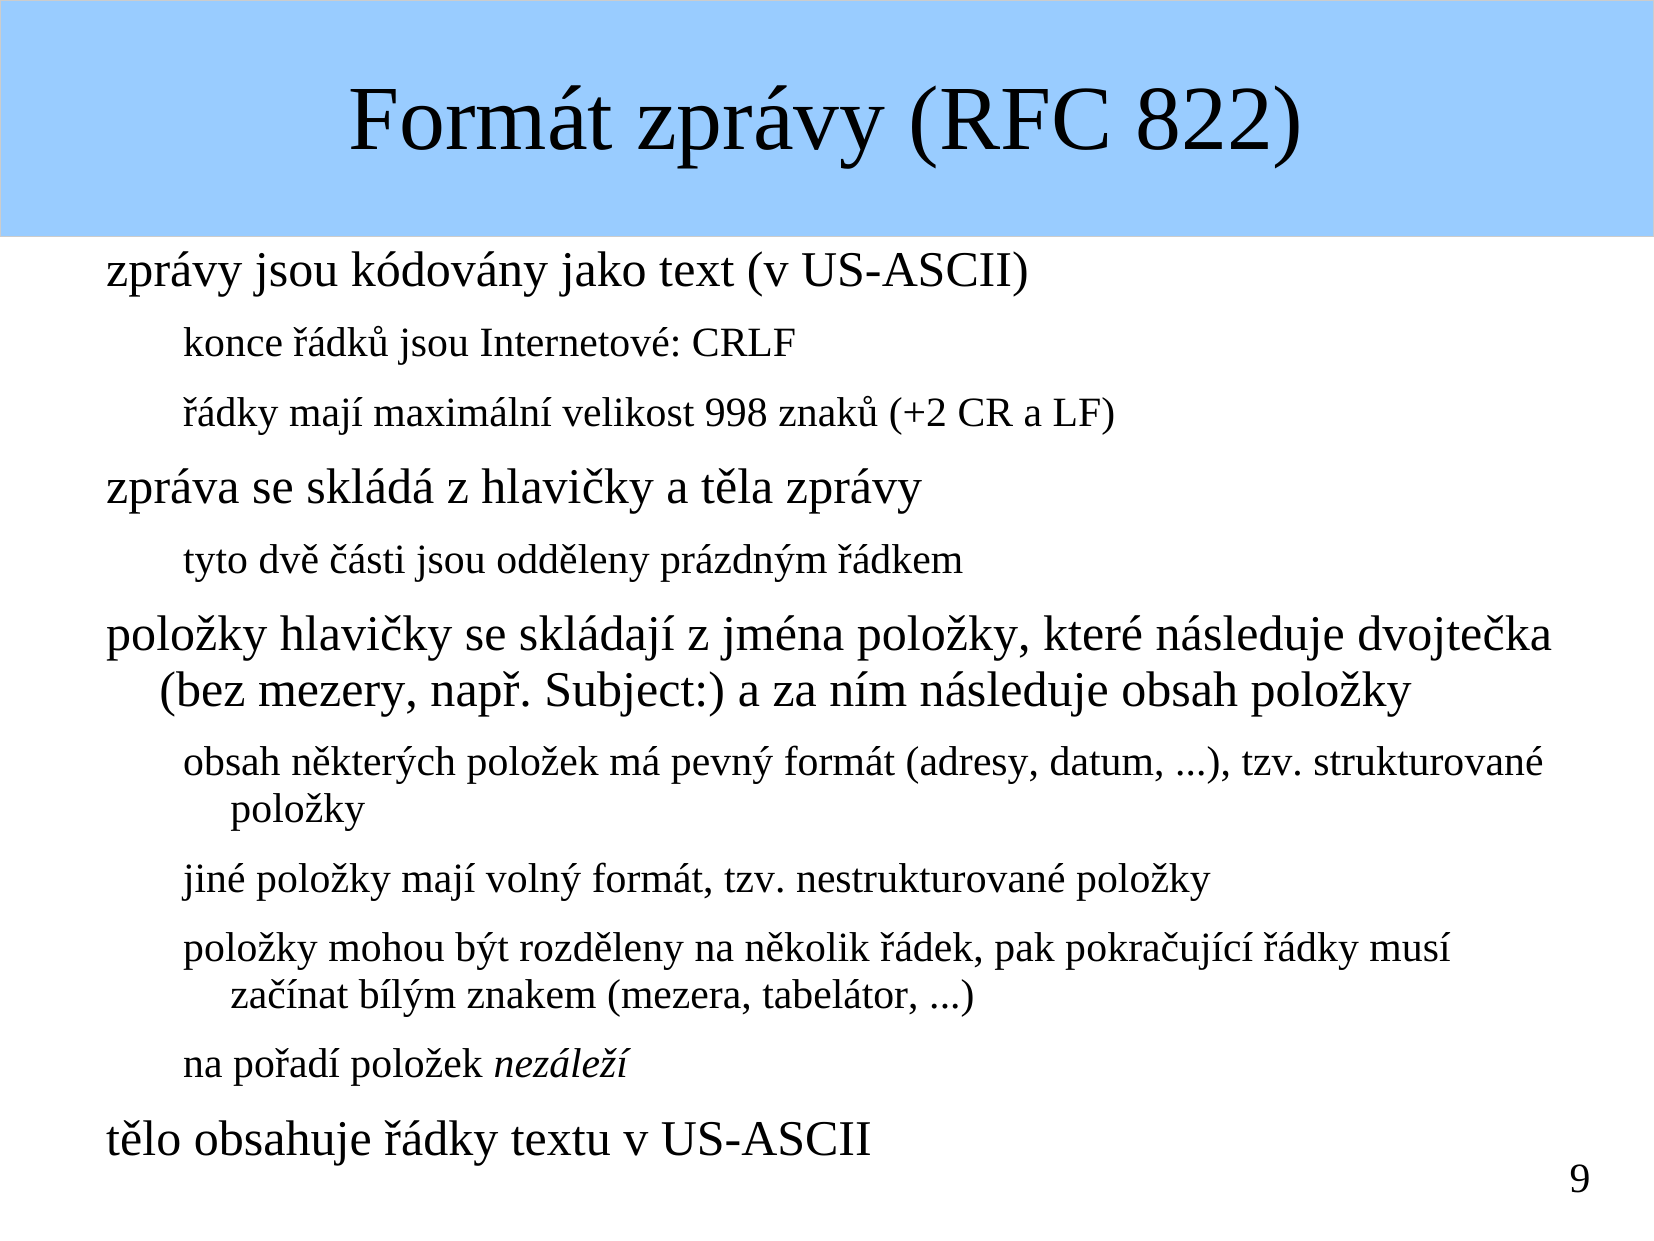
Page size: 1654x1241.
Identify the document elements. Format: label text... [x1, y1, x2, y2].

title Formát zprávy (RFC 822) [0, 0, 1654, 237]
list zprávy jsou kódovány jako text (v US-ASCII) konce řádků jsou Internetové: CRLF řádky mají maximální velikost 998 znaků (+2 CR a LF) zpráva se skládá z hlavičky a těla zprávy tyto dvě části jsou odděleny prázdným řádkem položky hlavičky se skládají z jména položky, které následuje dvojtečka (bez mezery, např. Subject:) a za ním následuje obsah položky obsah některých položek má pevný formát (adresy, datum, ...), tzv. strukturované položky jiné položky mají volný formát, tzv. nestrukturované položky položky mohou být rozděleny na několik řádek, pak pokračující řádky musí začínat bílým znakem (mezera, tabelátor, ...) na pořadí položek nezáleží tělo obsahuje řádky textu v US-ASCII [88, 242, 1565, 1222]
